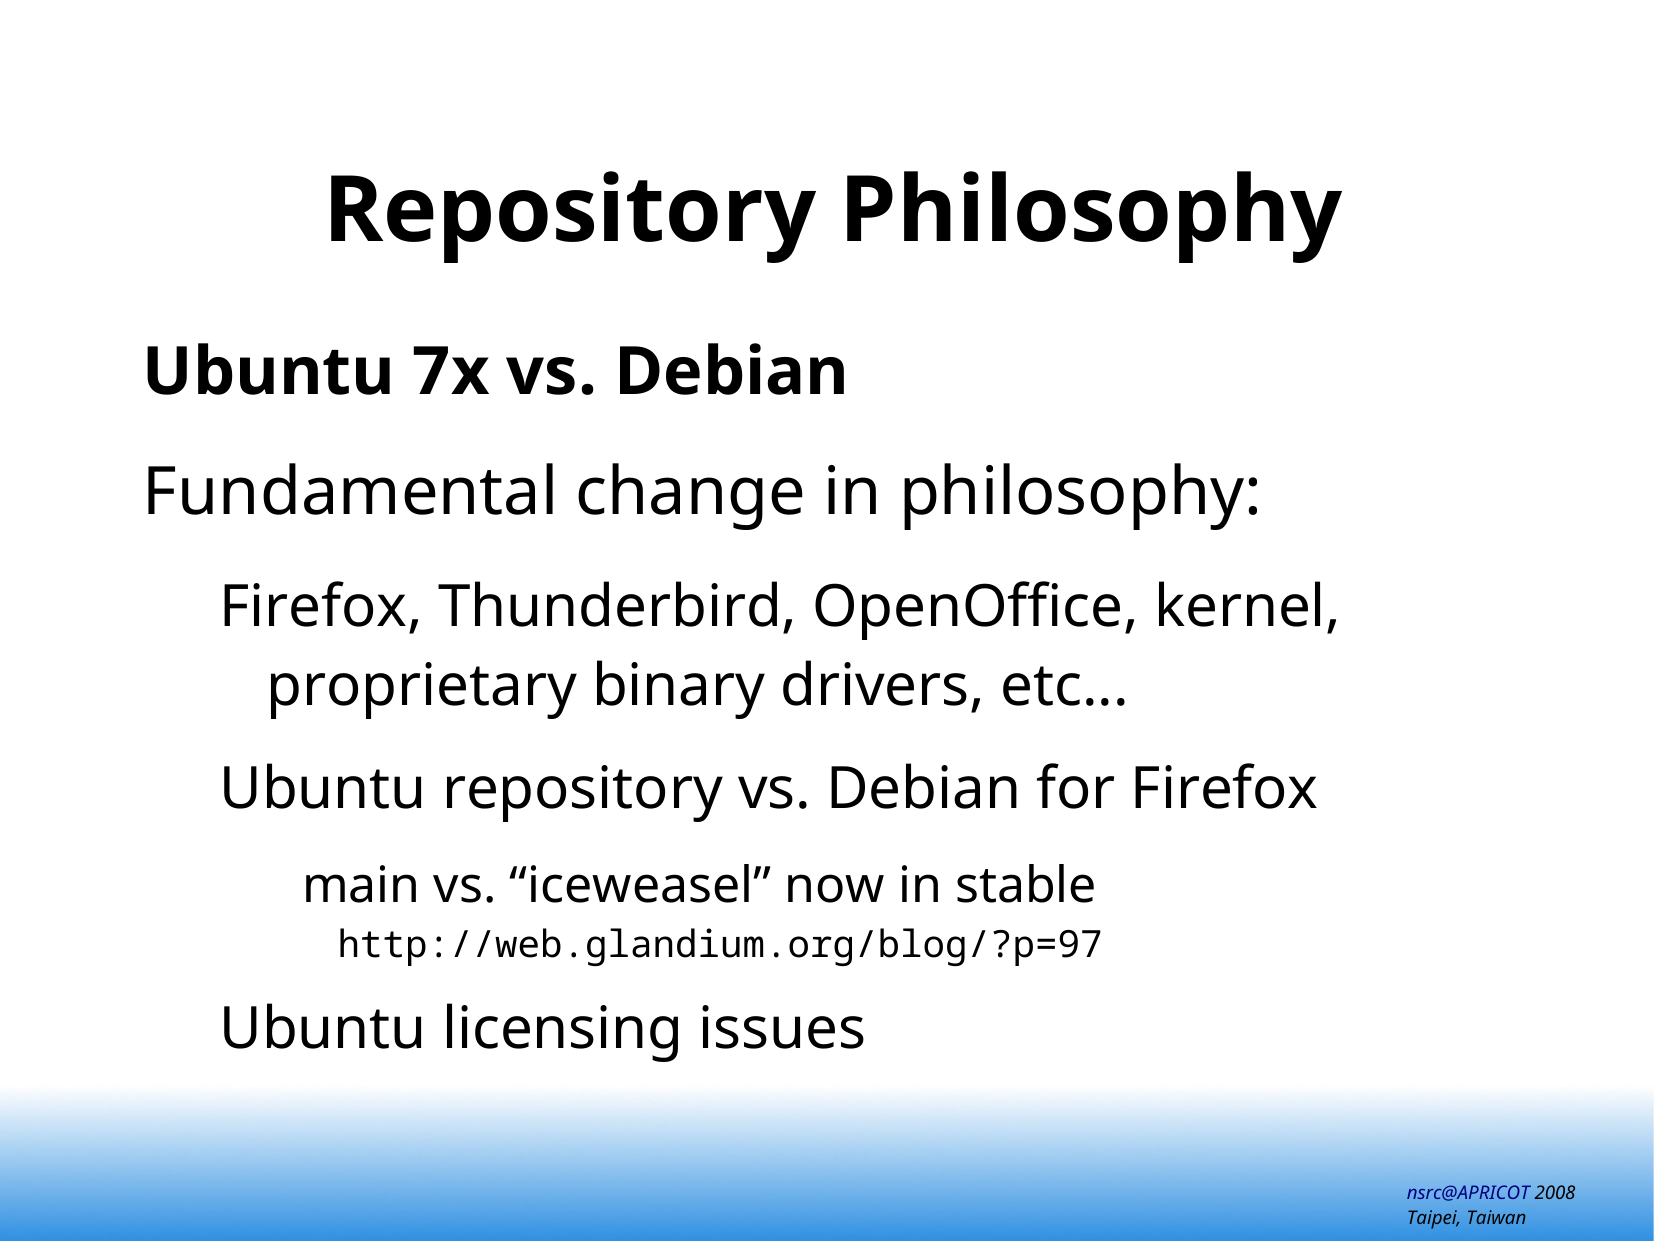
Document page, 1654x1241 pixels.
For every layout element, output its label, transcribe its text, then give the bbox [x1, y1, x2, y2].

title Repository Philosophy [109, 102, 1558, 310]
picture [0, 1083, 1654, 1241]
list Ubuntu 7x vs. Debian Fundamental change in philosophy: Firefox, Thunderbird, OpenOffice, kernel, proprietary binary drivers, etc... Ubuntu repository vs. Debian for Firefox main vs. “iceweasel” now in stable http://web.glandium.org/blog/?p=97 Ubuntu licensing issues [125, 322, 1537, 1105]
